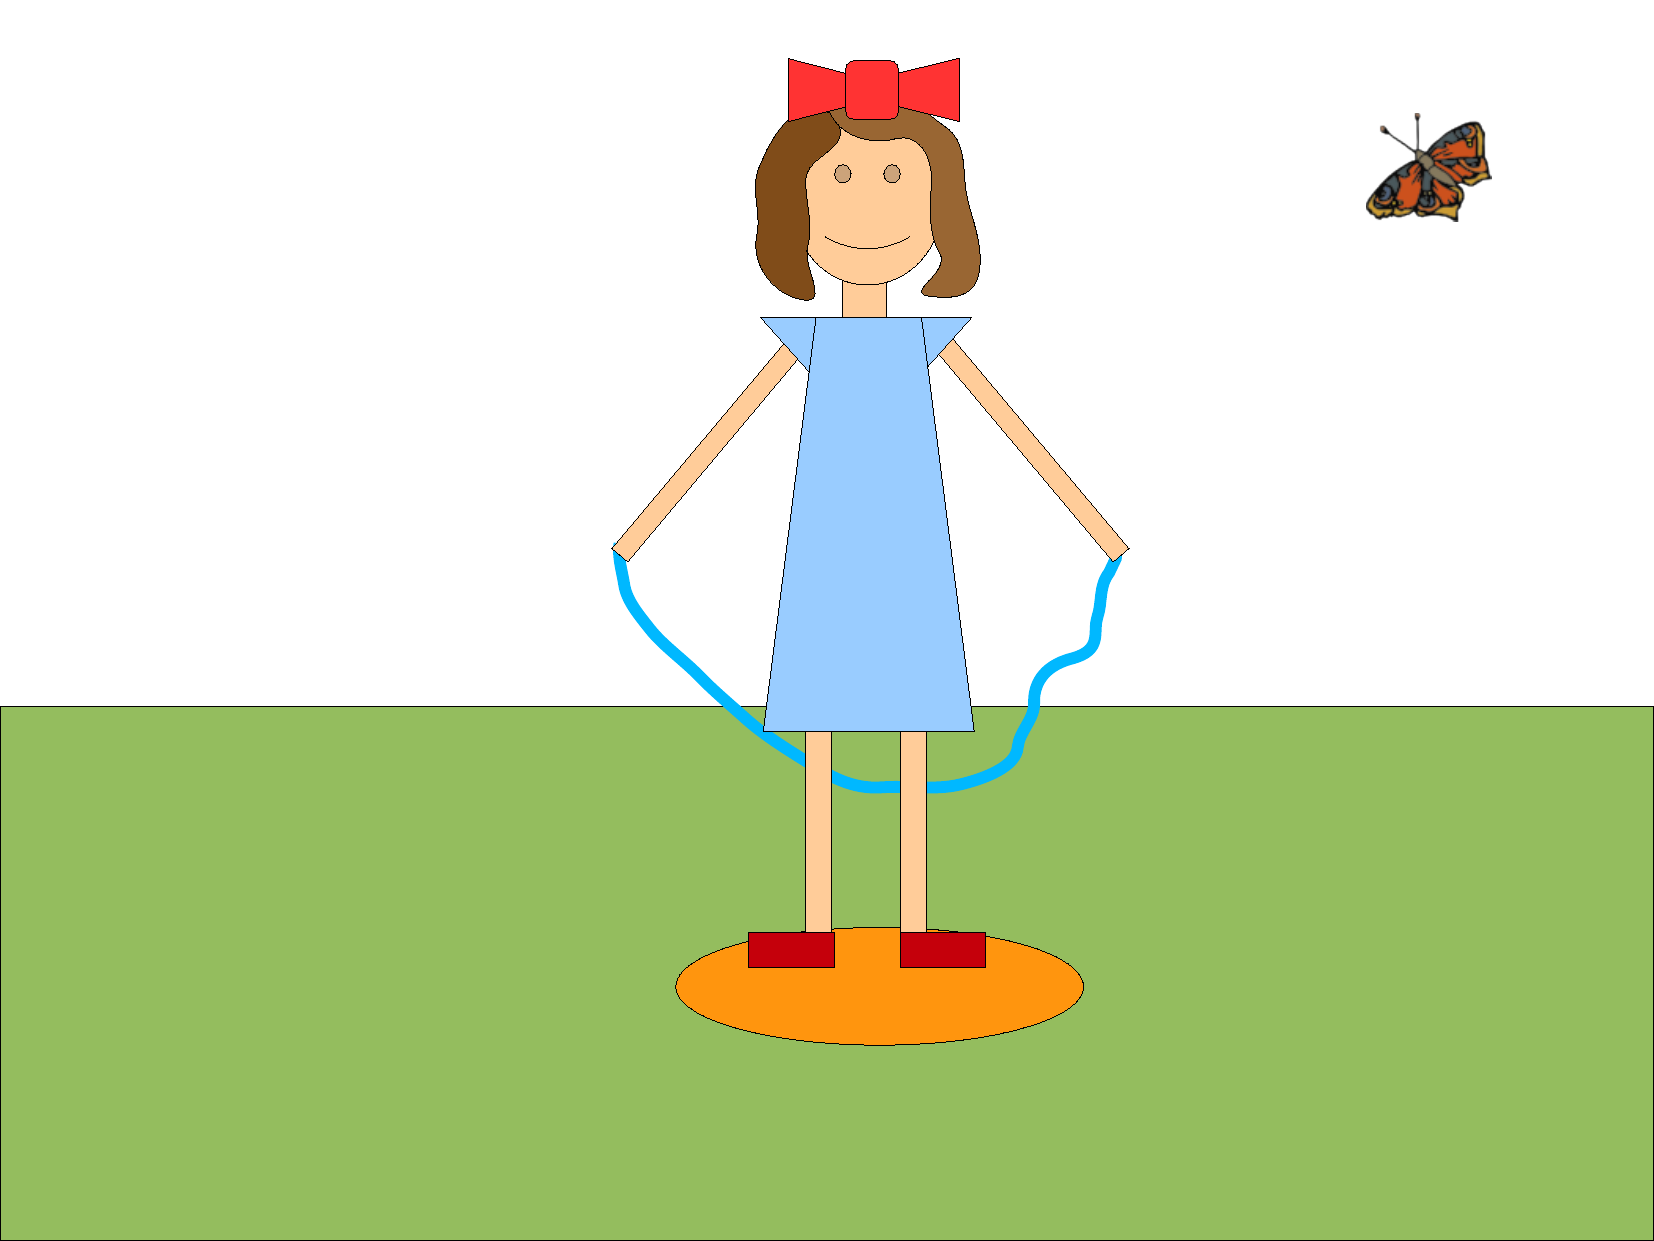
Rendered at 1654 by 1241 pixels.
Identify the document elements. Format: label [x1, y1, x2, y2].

picture [1366, 113, 1492, 222]
text_box [0, 58, 1654, 1241]
